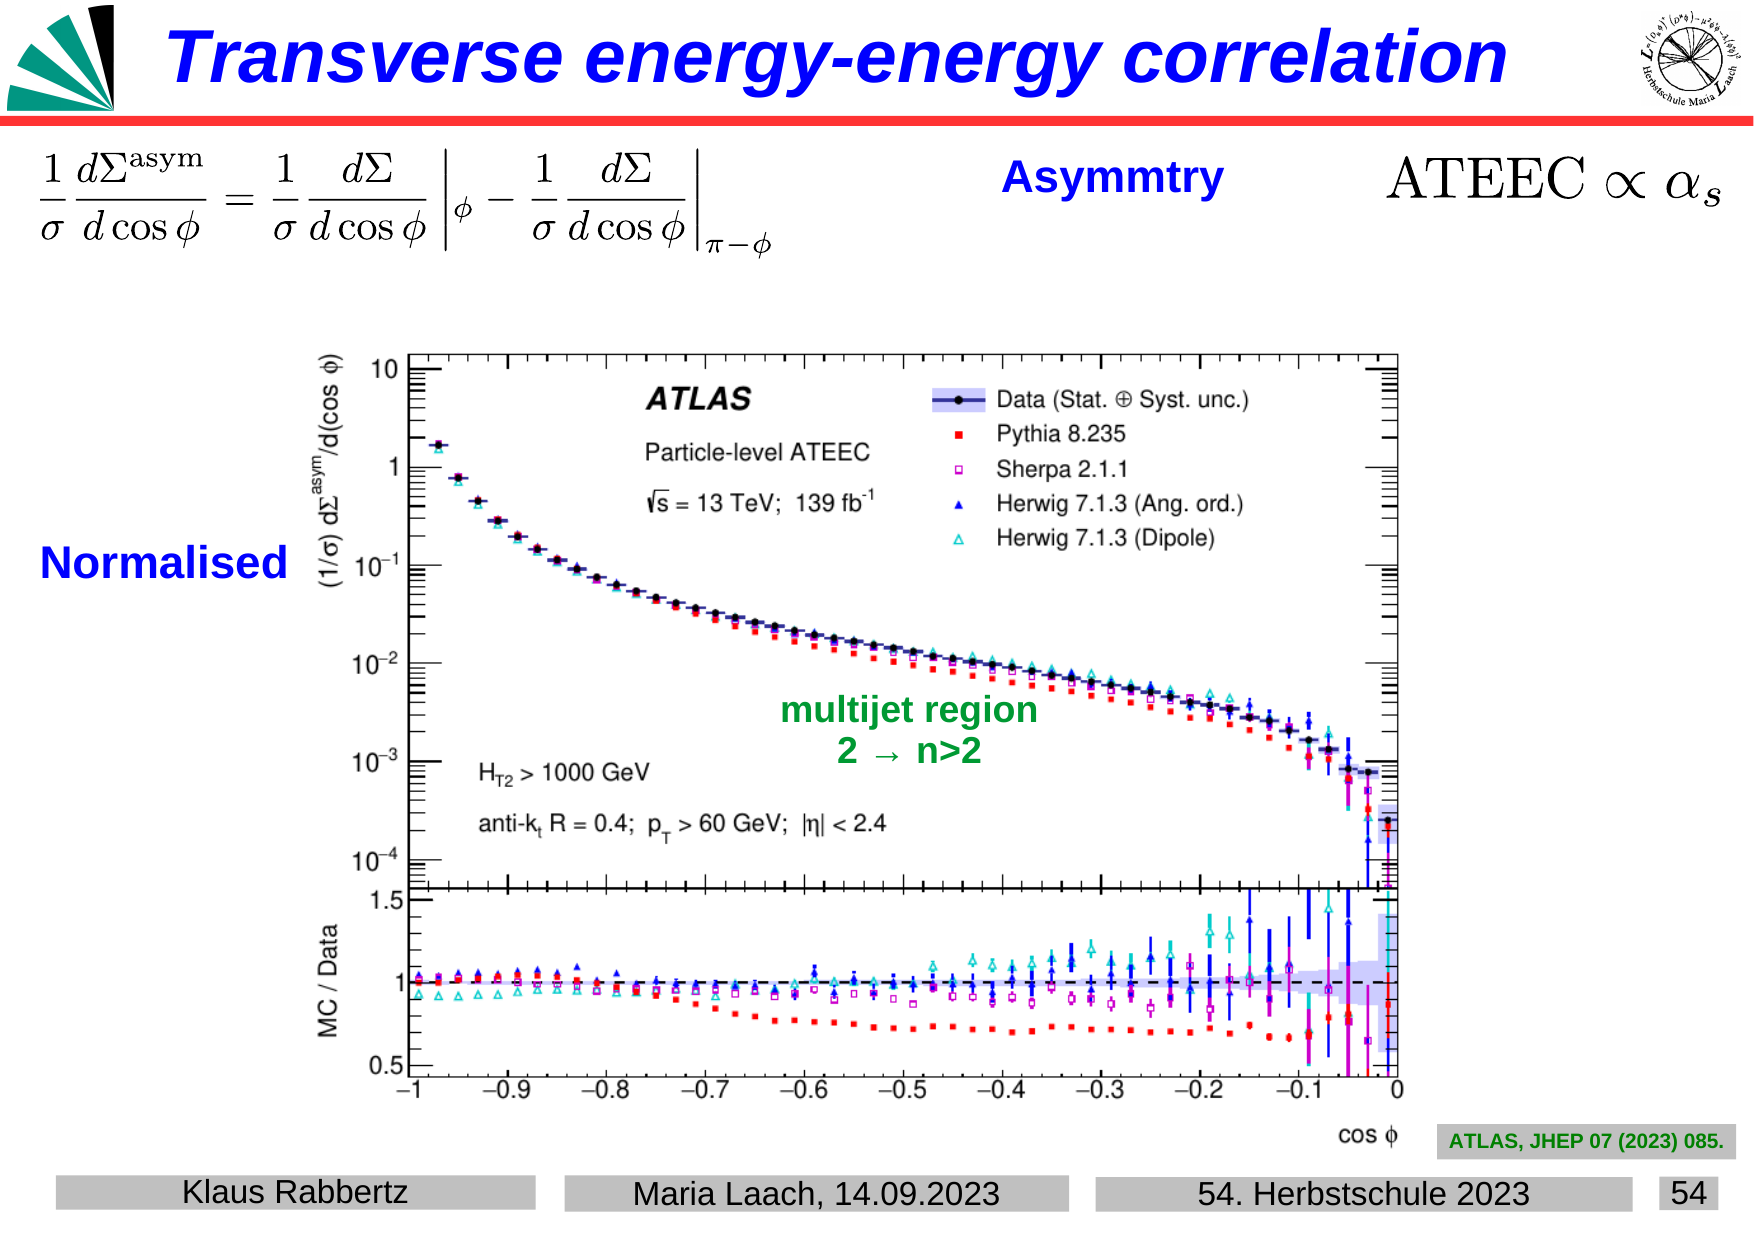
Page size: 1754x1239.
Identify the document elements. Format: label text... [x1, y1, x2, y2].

text_box [1384, 155, 1724, 207]
text_box [40, 148, 772, 259]
picture [306, 345, 1415, 1160]
text_box Asymmtry [989, 144, 1242, 208]
text_box Normalised [27, 530, 321, 600]
picture [1641, 11, 1741, 106]
text_box multijet region 2 → n>2 [768, 682, 1051, 778]
picture [7, 5, 114, 112]
title Transverse energy-energy correlation [129, 0, 1545, 114]
text_box ATLAS, JHEP 07 (2023) 085. [1437, 1124, 1737, 1160]
